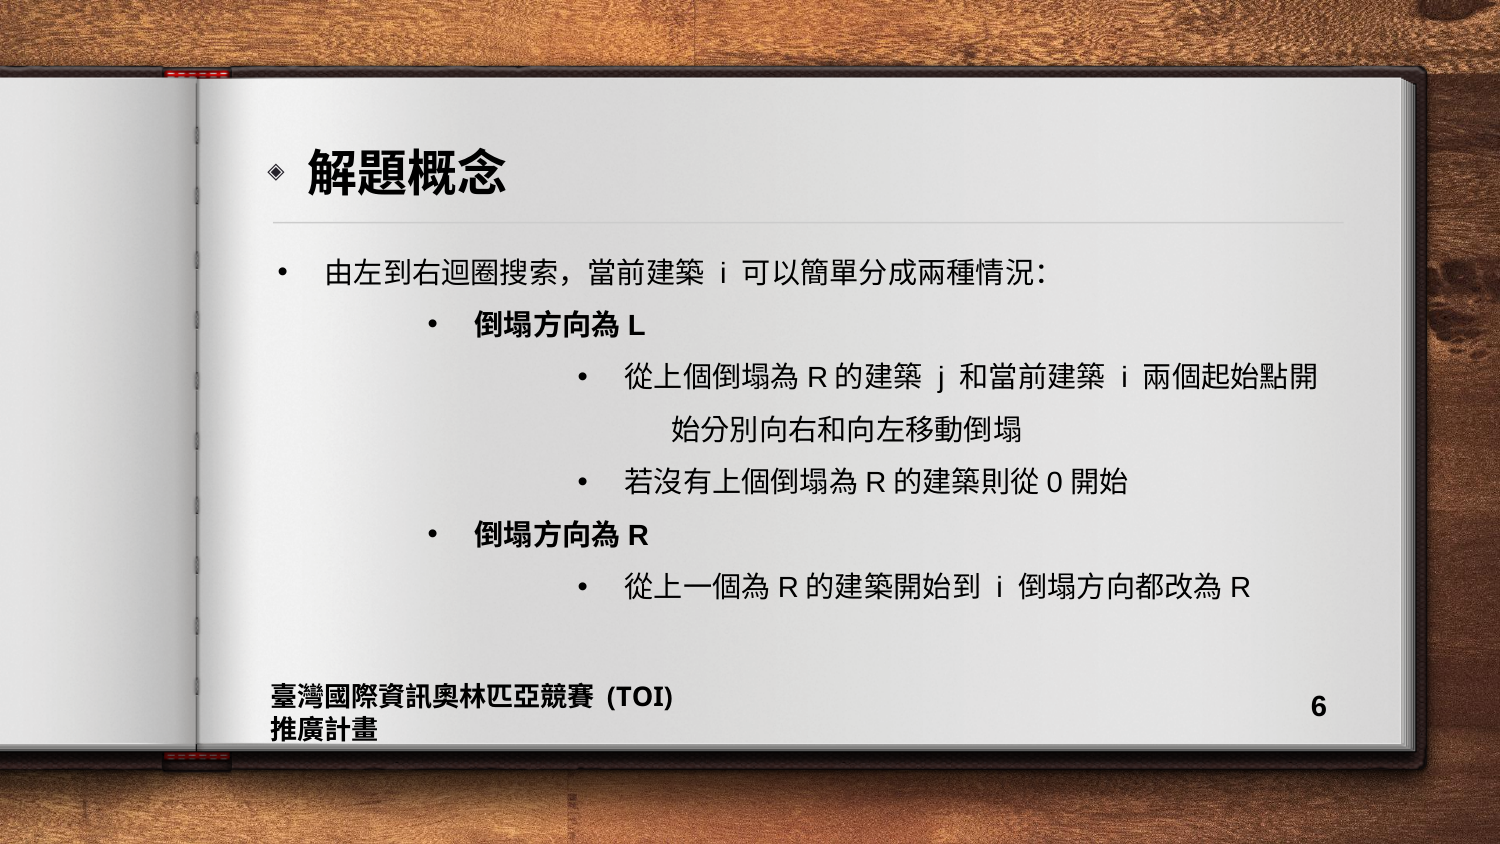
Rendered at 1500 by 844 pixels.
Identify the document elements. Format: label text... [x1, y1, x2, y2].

text_box [1295, 672, 1386, 737]
text_box 解題概念 [252, 126, 746, 216]
text_box 由左到右迴圈搜索，當前建築 i 可以簡單分成兩種情況： 倒塌方向為L 從上個倒塌為R的建築 j 和當前建築 i 兩個起始點開始分別向右和向左移動倒塌 若沒有上個倒塌為R的建築則從0開始 倒塌方向為R 從上一個為R的建築開始到 i 倒塌方向都改為R [263, 229, 1336, 672]
